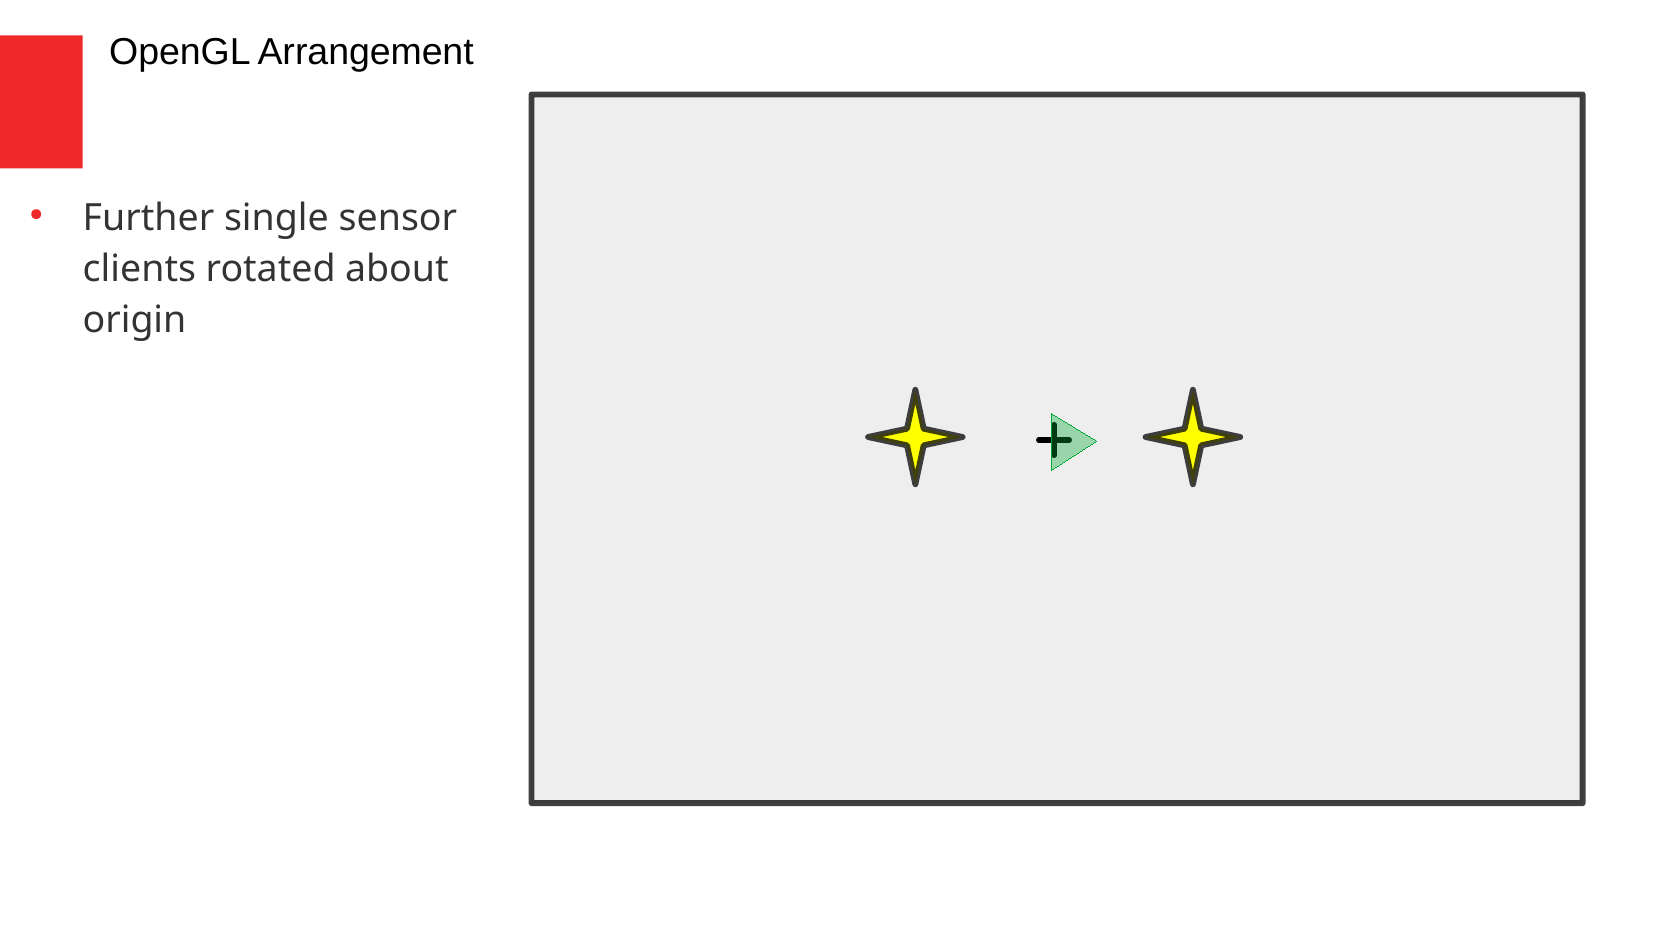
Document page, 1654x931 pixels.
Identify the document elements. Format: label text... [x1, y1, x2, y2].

text_box OpenGL Arrangement [94, 23, 508, 95]
list Further single sensor clients rotated about origin [11, 190, 508, 863]
text_box [531, 94, 1583, 804]
